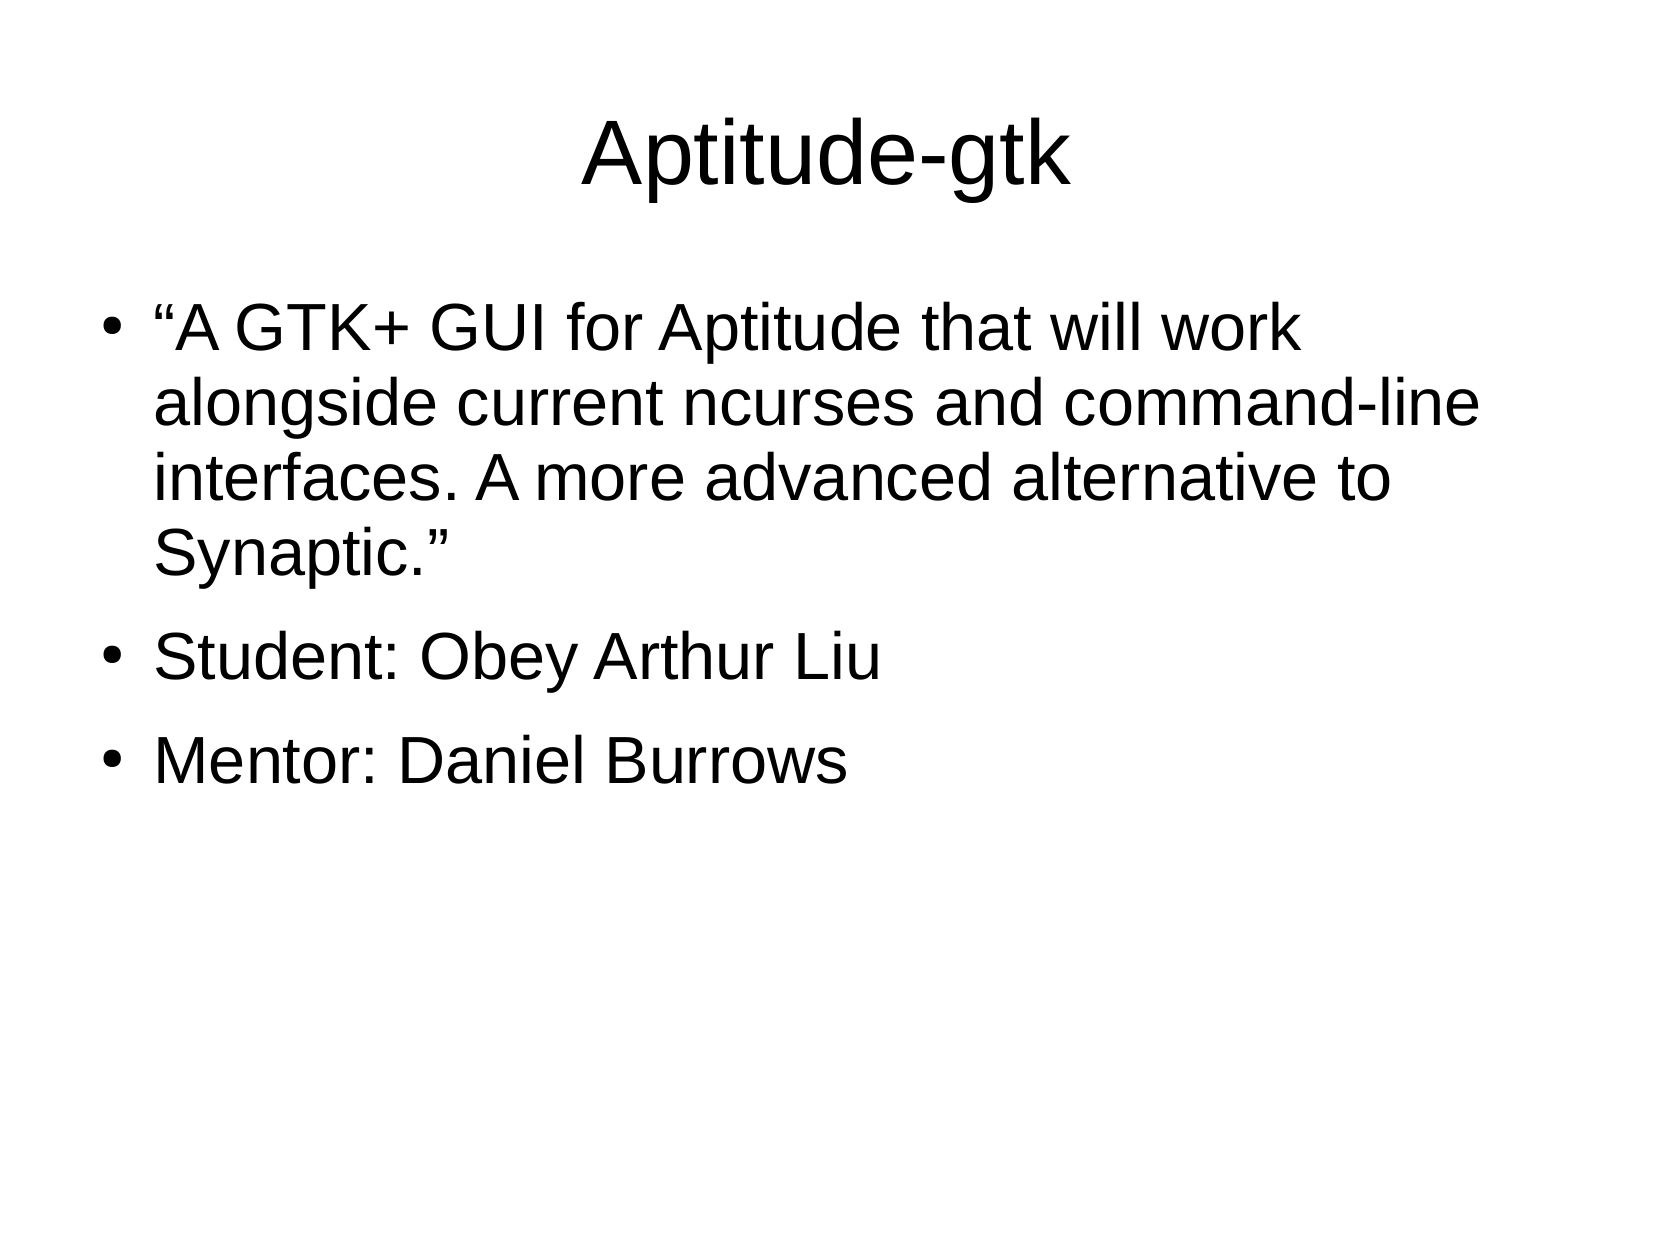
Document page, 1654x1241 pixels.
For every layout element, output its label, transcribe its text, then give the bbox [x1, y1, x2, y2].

list “A GTK+ GUI for Aptitude that will work alongside current ncurses and command-line interfaces. A more advanced alternative to Synaptic.” Student: Obey Arthur Liu Mentor: Daniel Burrows [82, 290, 1571, 1109]
title Aptitude-gtk [82, 49, 1571, 257]
